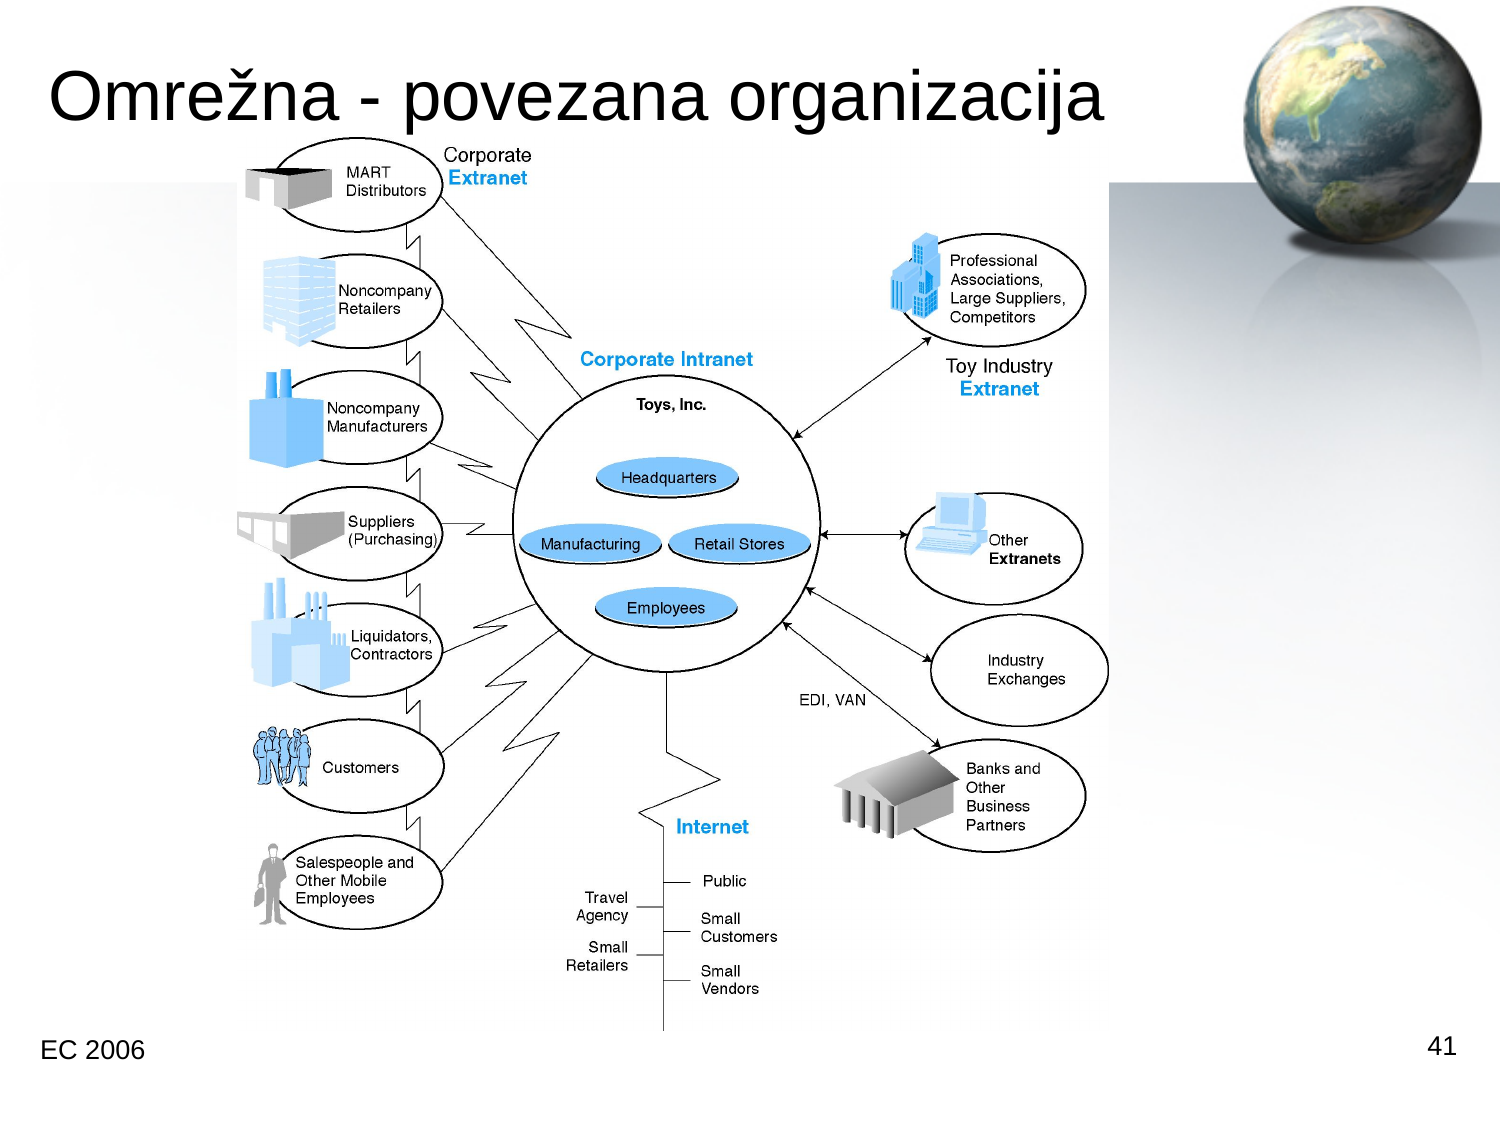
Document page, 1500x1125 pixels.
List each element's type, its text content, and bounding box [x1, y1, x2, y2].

text_box [237, 137, 1109, 1031]
text_box EC 2006 [25, 1025, 338, 1101]
text_box <number> [1159, 1020, 1473, 1096]
title Omrežna - povezana organizacija [33, 22, 1239, 162]
picture [0, 0, 1500, 1125]
